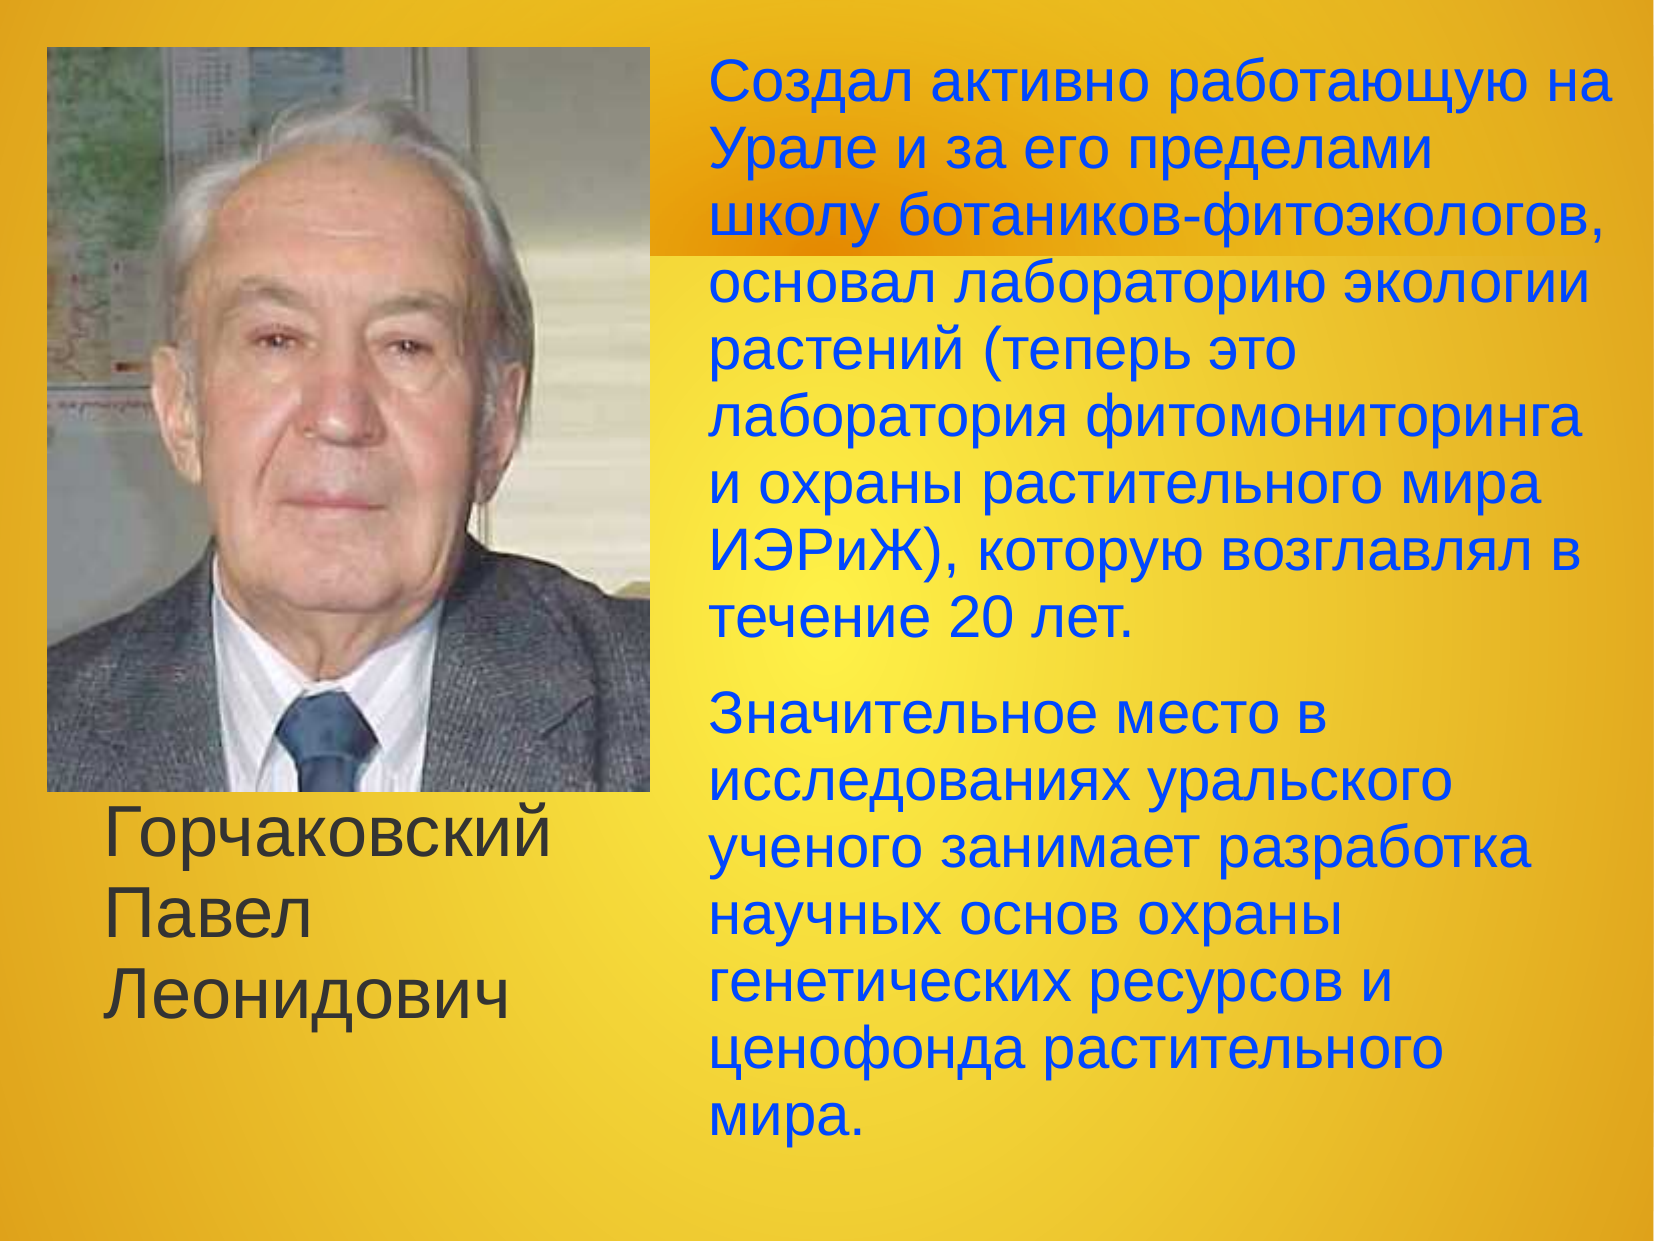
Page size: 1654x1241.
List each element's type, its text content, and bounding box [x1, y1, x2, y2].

list Создал активно работающую на Урале и за его пределами школу ботаников-фитоэкологов, основал лабораторию экологии растений (теперь это лаборатория фитомониторинга и охраны растительного мира ИЭРиЖ), которую возглавлял в течение 20 лет. Значительное место в исследованиях уральского ученого занимает разработка научных основ охраны генетических ресурсов и ценофонда растительного мира. [708, 47, 1619, 1182]
list Горчаковский Павел Леонидович [33, 791, 708, 1135]
picture [47, 47, 650, 792]
